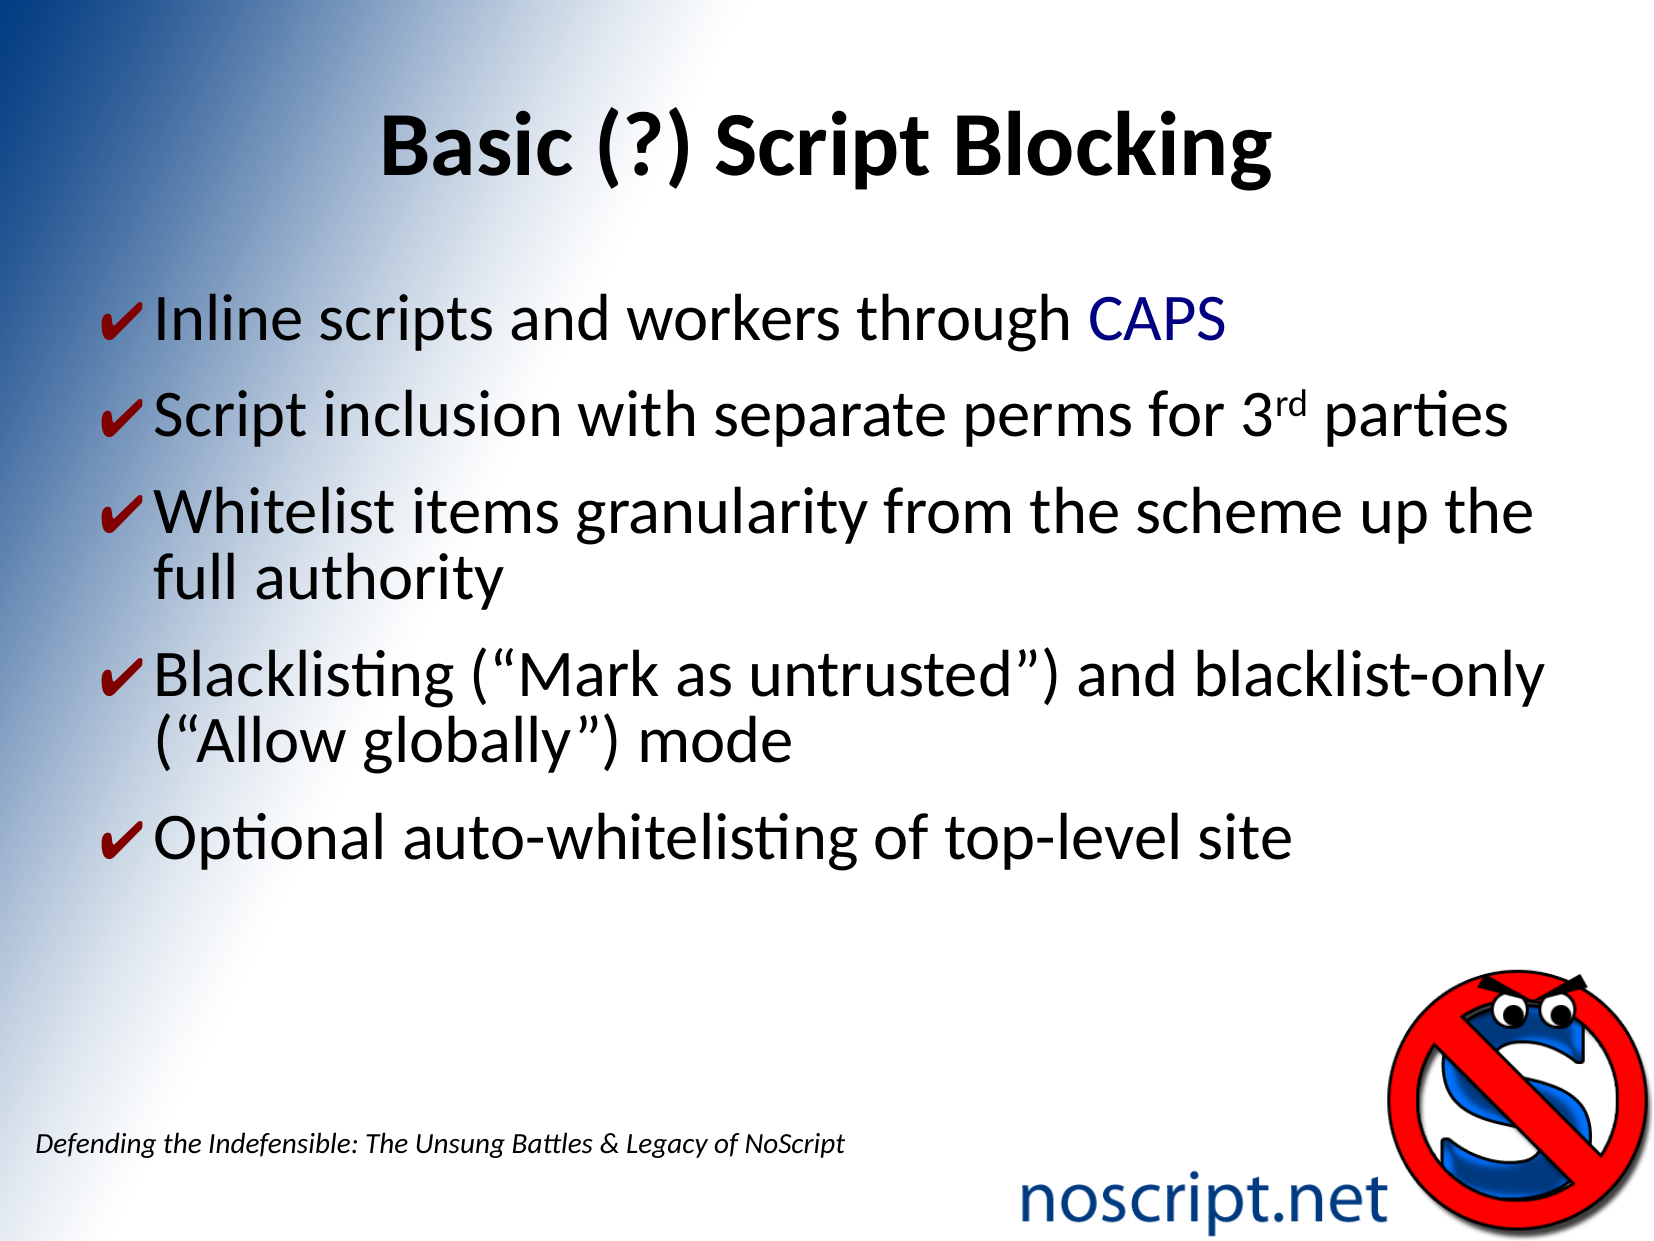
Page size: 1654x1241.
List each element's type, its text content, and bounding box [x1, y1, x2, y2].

title Basic (?) Script Blocking [82, 49, 1571, 257]
list Inline scripts and workers through CAPS Script inclusion with separate perms for 3rd parties Whitelist items granularity from the scheme up the full authority Blacklisting (“Mark as untrusted”) and blacklist-only (“Allow globally”) mode Optional auto-whitelisting of top-level site [82, 290, 1571, 1010]
picture [0, 0, 1654, 1241]
